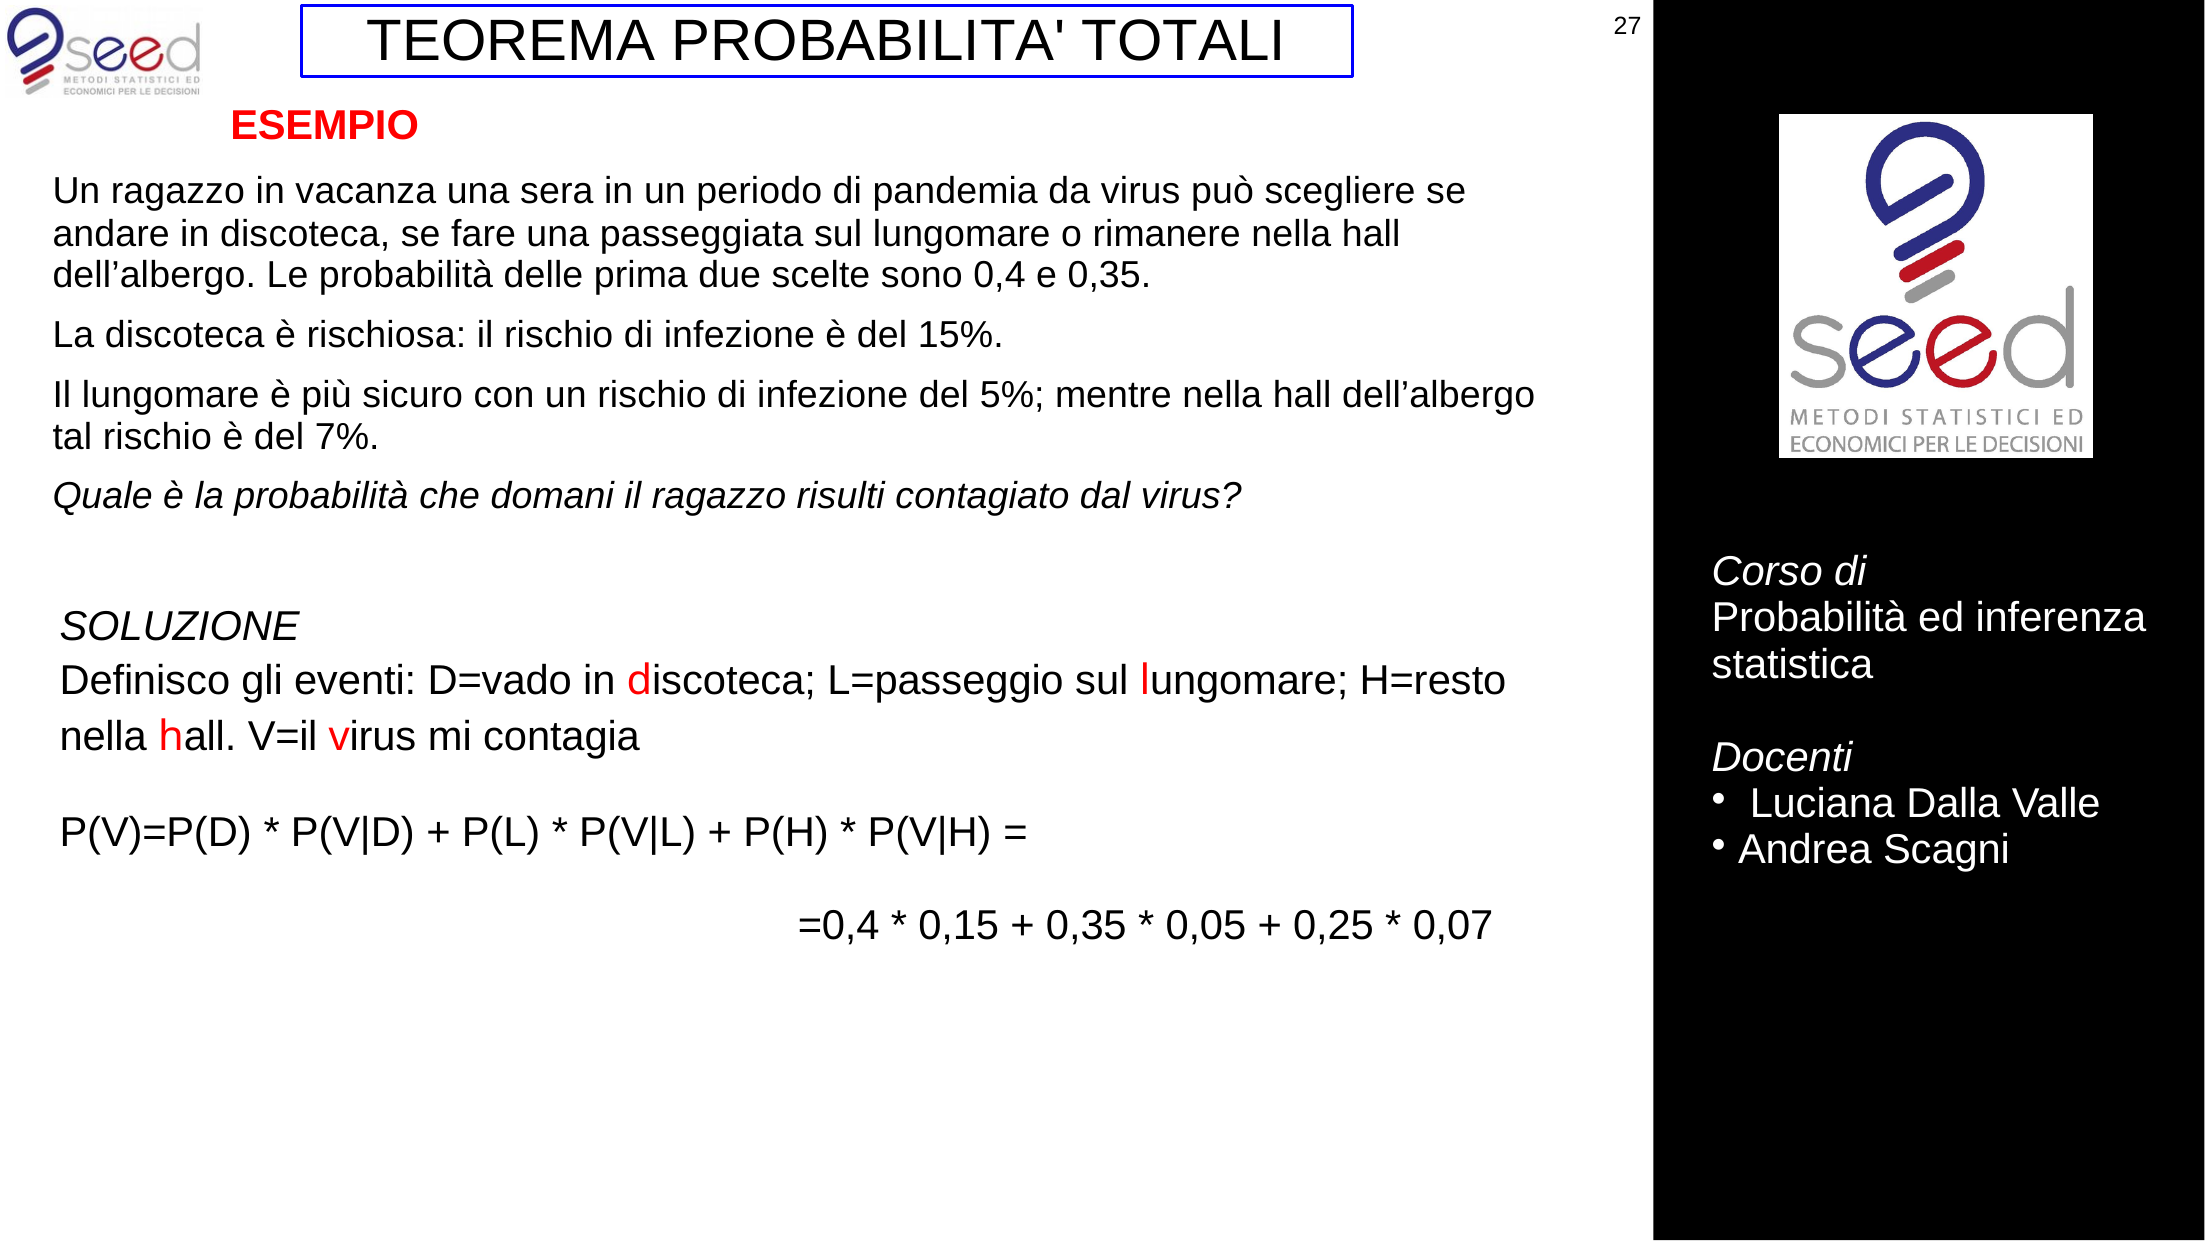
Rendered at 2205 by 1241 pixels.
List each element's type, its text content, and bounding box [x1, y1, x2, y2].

picture [5, 5, 203, 98]
text_box ESEMPIO [230, 101, 421, 149]
text_box SOLUZIONE Definisco gli eventi: D=vado in discoteca; L=passeggio sul lungomare; H=resto nella hall. V=il virus mi contagia P(V)=P(D) * P(V|D) + P(L) * P(V|L) + P(H) * P(V|H) = =0,4 * 0,15 + 0,35 * 0,05 + 0,25 * 0,07 [59, 603, 1577, 954]
text_box TEOREMA PROBABILITA' TOTALI [301, 5, 1353, 77]
text_box Un ragazzo in vacanza una sera in un periodo di pandemia da virus può scegliere se andare in discoteca, se fare una passeggiata sul lungomare o rimanere nella hall dell’albergo. Le probabilità delle prima due scelte sono 0,4 e 0,35. La discoteca è rischiosa: il rischio di infezione è del 15%. Il lungomare è più sicuro con un rischio di infezione del 5%; mentre nella hall dell’albergo tal rischio è del 7%. Quale è la probabilità che domani il ragazzo risulti contagiato dal virus? [52, 169, 1589, 518]
picture [1779, 114, 2093, 458]
